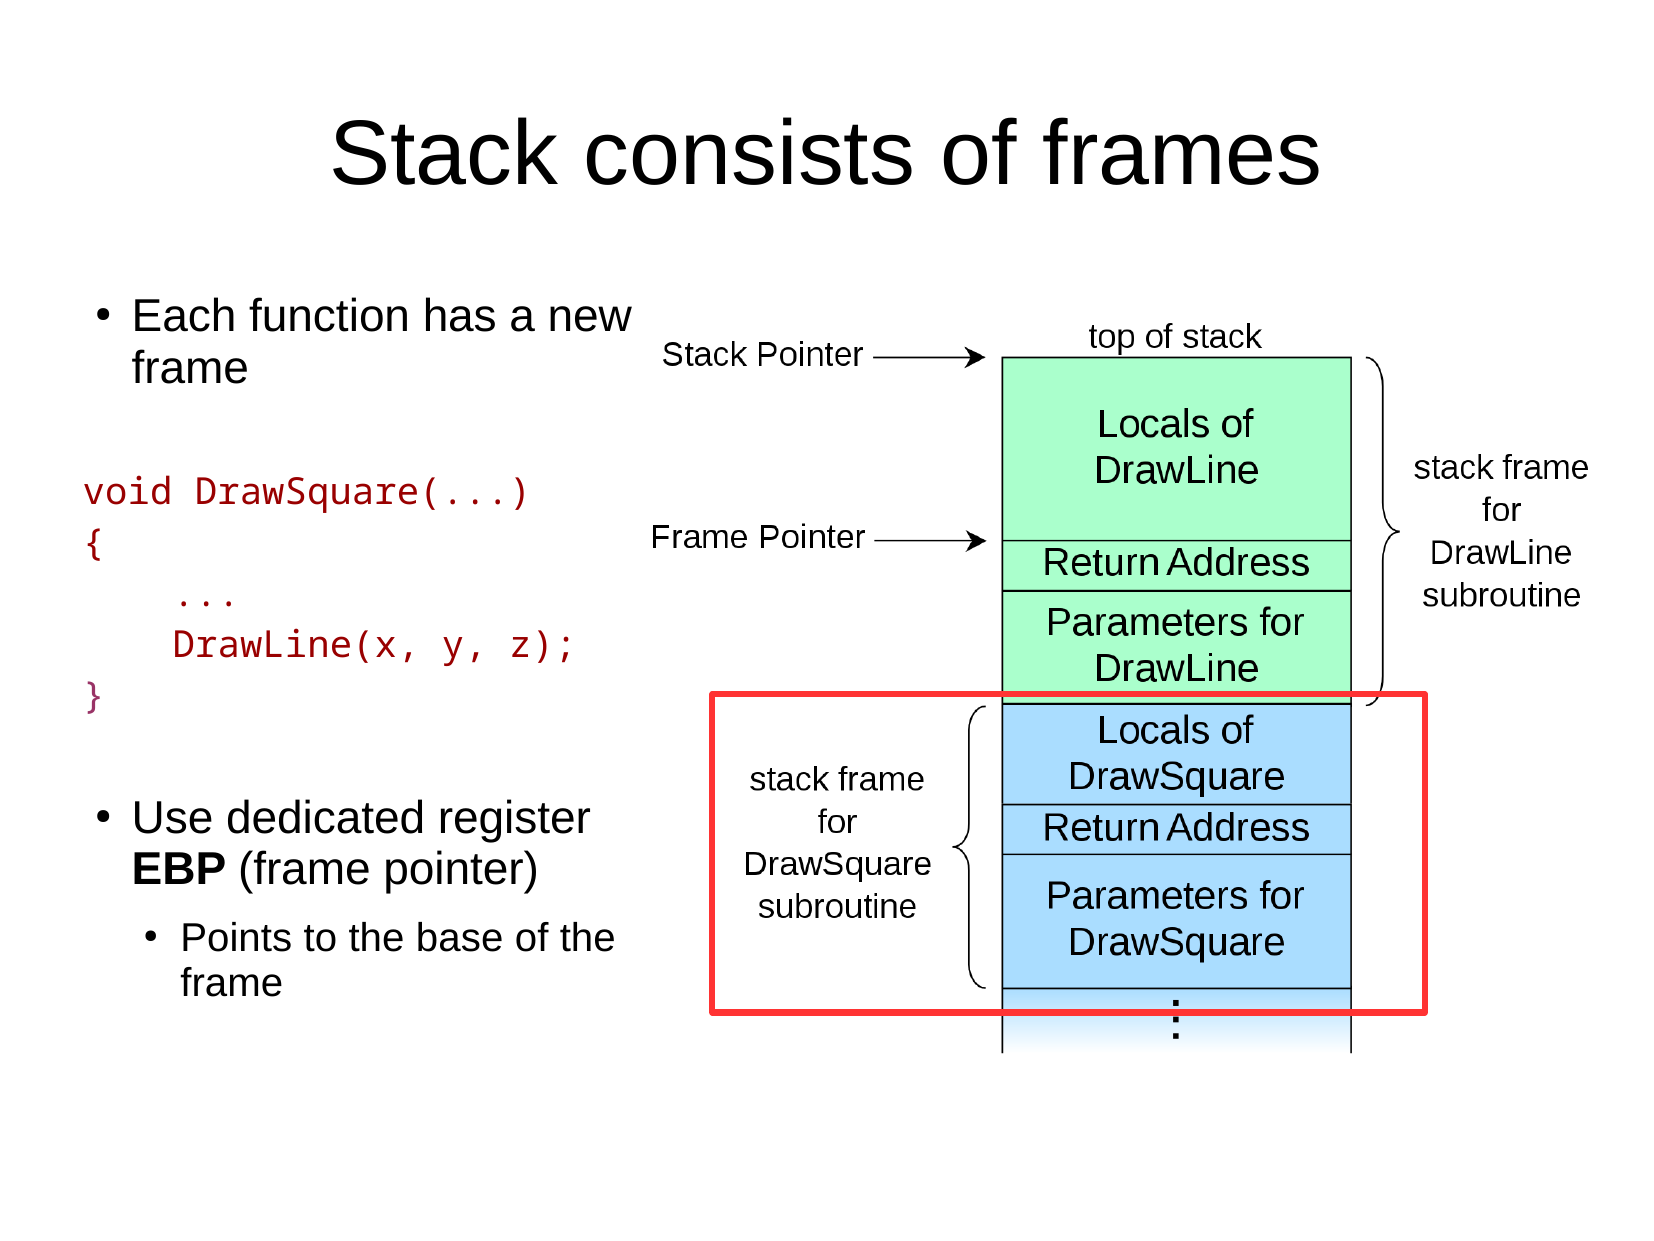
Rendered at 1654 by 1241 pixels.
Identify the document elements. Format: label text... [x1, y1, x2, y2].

picture [642, 295, 1613, 1088]
title Stack consists of frames [82, 49, 1571, 257]
list Each function has a new frame void DrawSquare(...) { ... DrawLine(x, y, z); } Use dedicated register EBP (frame pointer) Points to the base of the frame [82, 290, 638, 1010]
